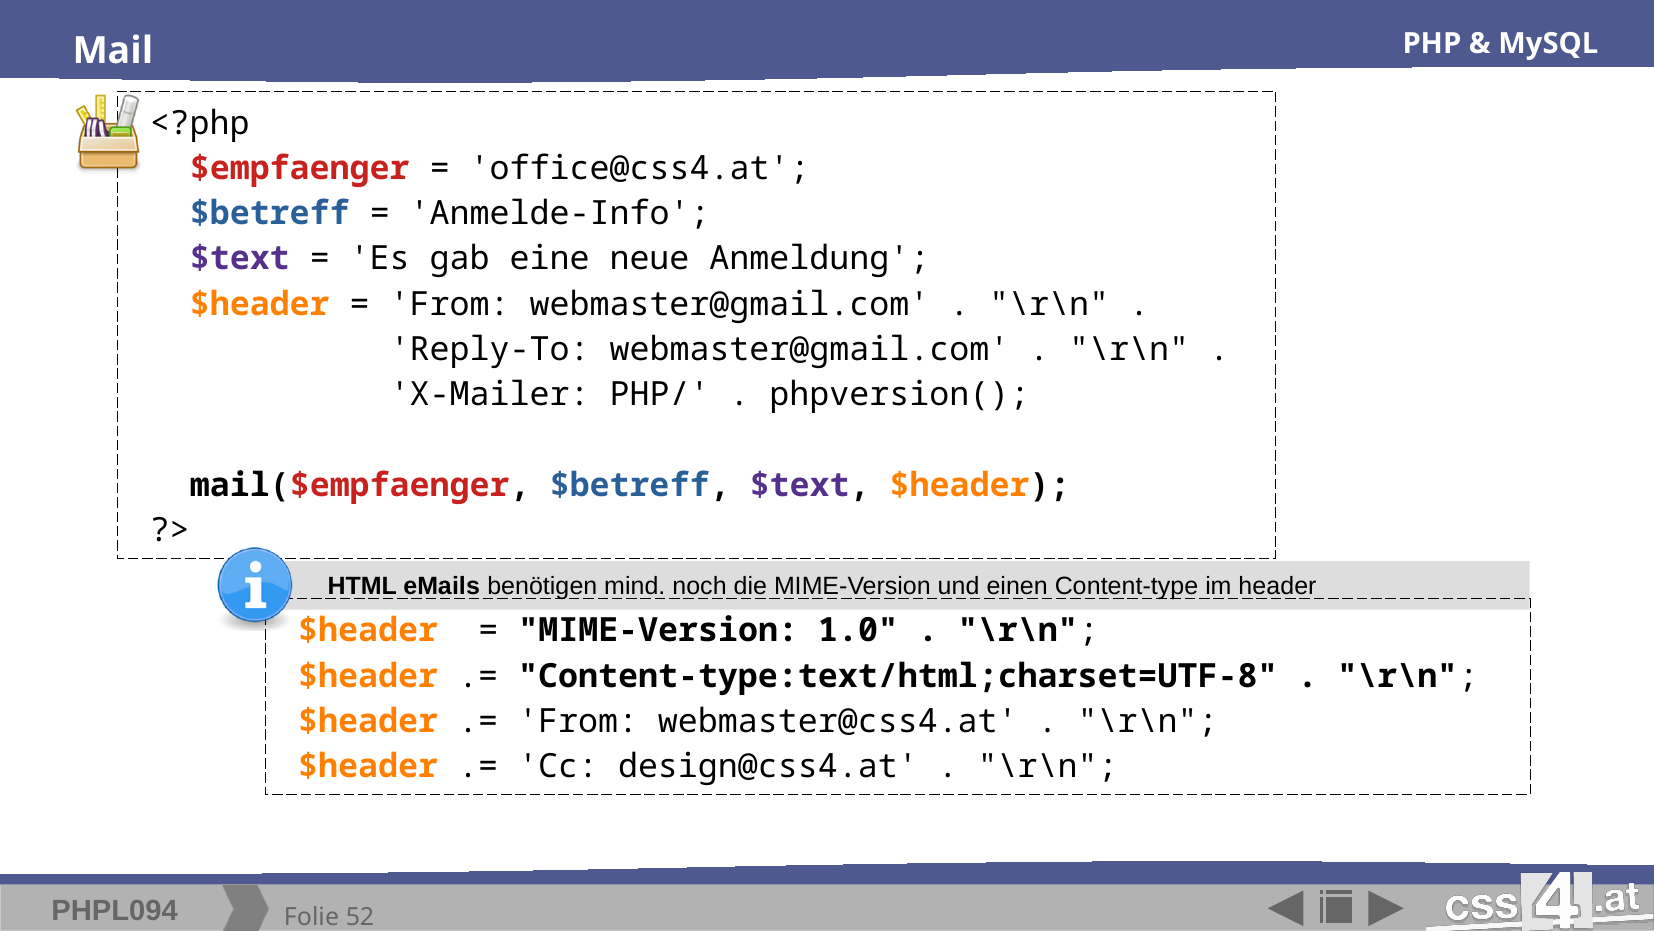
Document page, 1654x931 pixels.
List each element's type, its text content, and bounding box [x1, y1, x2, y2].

picture [67, 91, 151, 175]
text_box [0, 861, 1654, 931]
text_box [0, 0, 1654, 83]
text_box PHPL094 [36, 886, 209, 931]
text_box PHP & MySQL [1387, 15, 1619, 60]
text_box Folie <Foliennummer> [269, 891, 542, 931]
picture [212, 547, 296, 631]
text_box Mail [57, 16, 469, 69]
text_box HTML eMails benötigen mind. noch die MIME-Version und einen Content-type im header [296, 561, 1530, 608]
picture [1426, 872, 1654, 931]
text_box $header = "MIME-Version: 1.0" . "\r\n"; $header .= "Content-type:text/html;charset=UTF-8" . "\r\n"; $header .= 'From: webmaster@css4.at' . "\r\n"; $header .= 'Cc: design@css4.at' . "\r\n"; [265, 608, 1531, 786]
text_box <?php $empfaenger = 'office@css4.at'; $betreff = 'Anmelde-Info'; $text = 'Es gab eine neue Anmeldung'; $header = 'From: webmaster@gmail.com' . "\r\n" . 'Reply-To: webmaster@gmail.com' . "\r\n" . 'X-Mailer: PHP/' . phpversion(); mail($empfaenger, $betreff, $text, $header); ?> [117, 129, 1276, 520]
